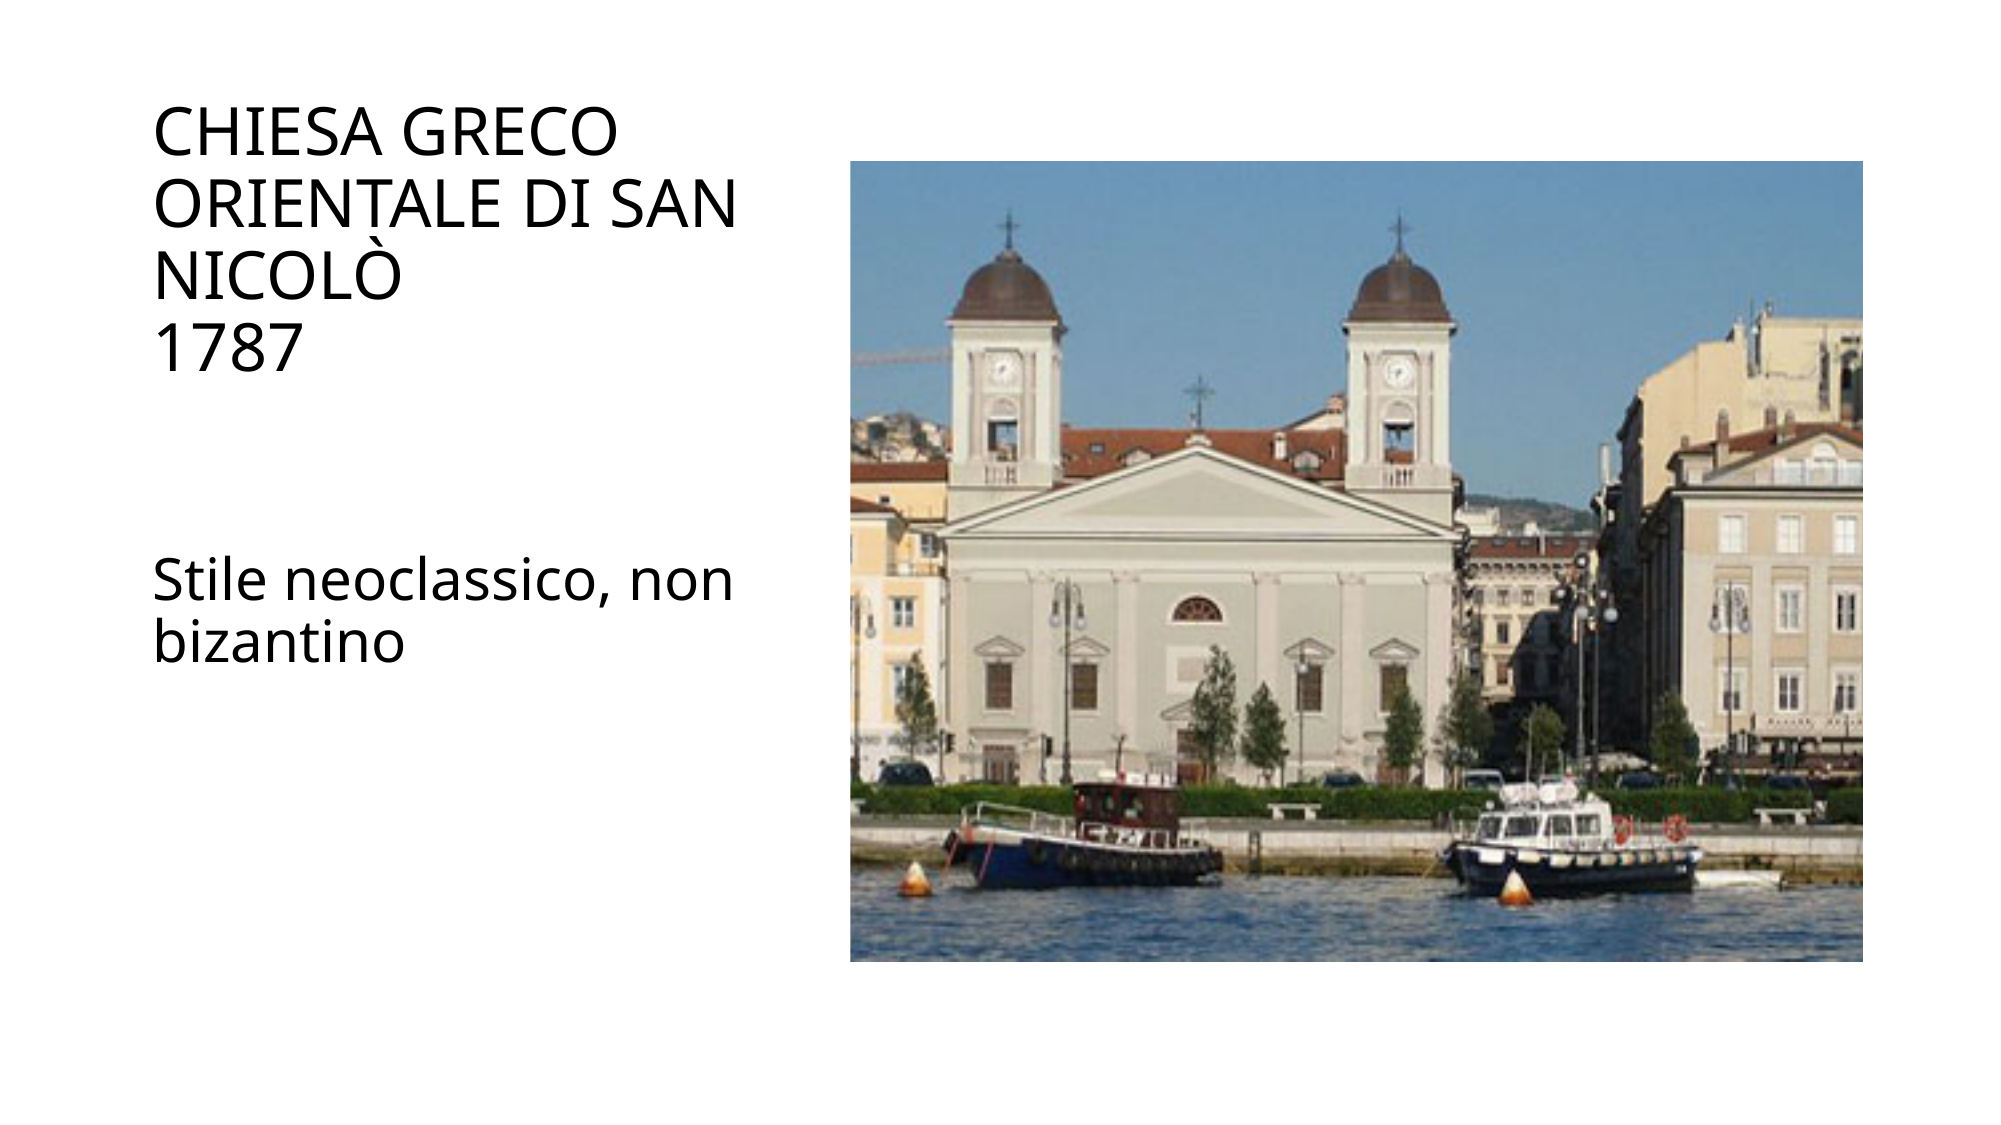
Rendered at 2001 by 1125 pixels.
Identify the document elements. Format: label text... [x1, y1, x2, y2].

title CHIESA GRECO ORIENTALE DI SAN NICOLÒ 1787 [137, 75, 783, 474]
list Stile neoclassico, non bizantino [137, 542, 783, 963]
picture [850, 161, 1863, 962]
